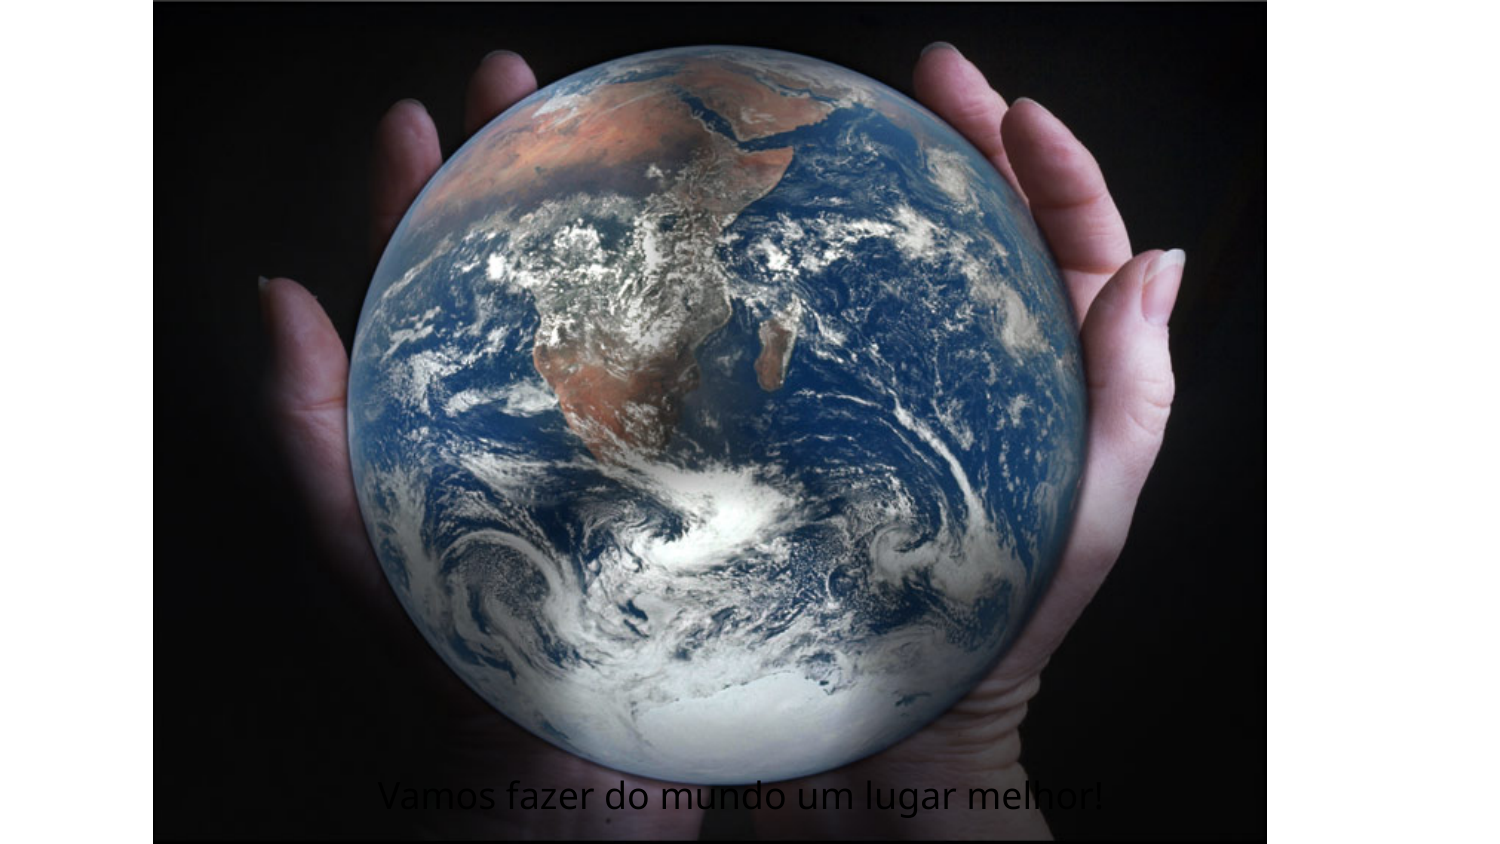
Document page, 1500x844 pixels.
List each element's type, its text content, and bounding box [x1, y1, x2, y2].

picture [153, 0, 1267, 844]
list Vamos fazer do mundo um lugar melhor! [249, 744, 1234, 844]
